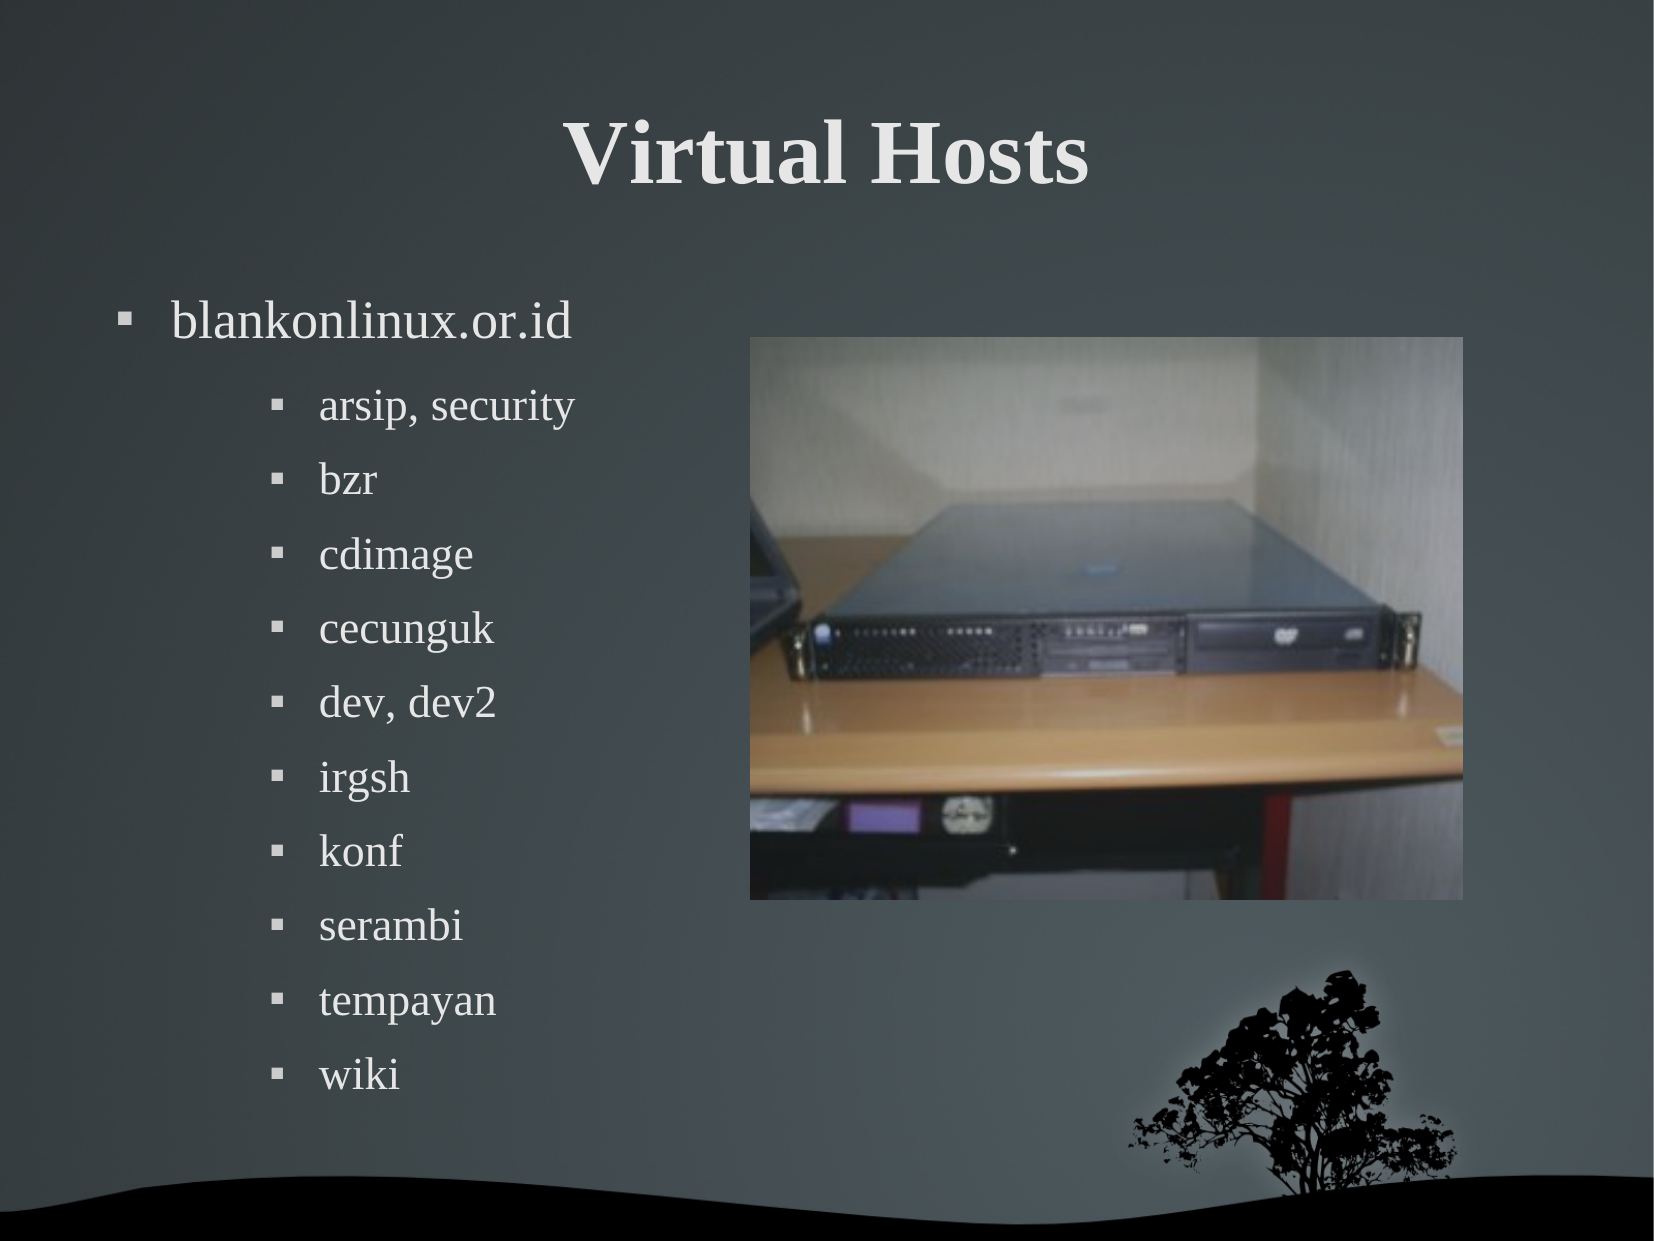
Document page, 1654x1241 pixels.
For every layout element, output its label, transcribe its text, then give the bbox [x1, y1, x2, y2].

picture [0, 0, 1654, 1241]
list blankonlinux.or.id arsip, security bzr cdimage cecunguk dev, dev2 irgsh konf serambi tempayan wiki [82, 290, 1571, 1153]
title Virtual Hosts [82, 49, 1571, 257]
